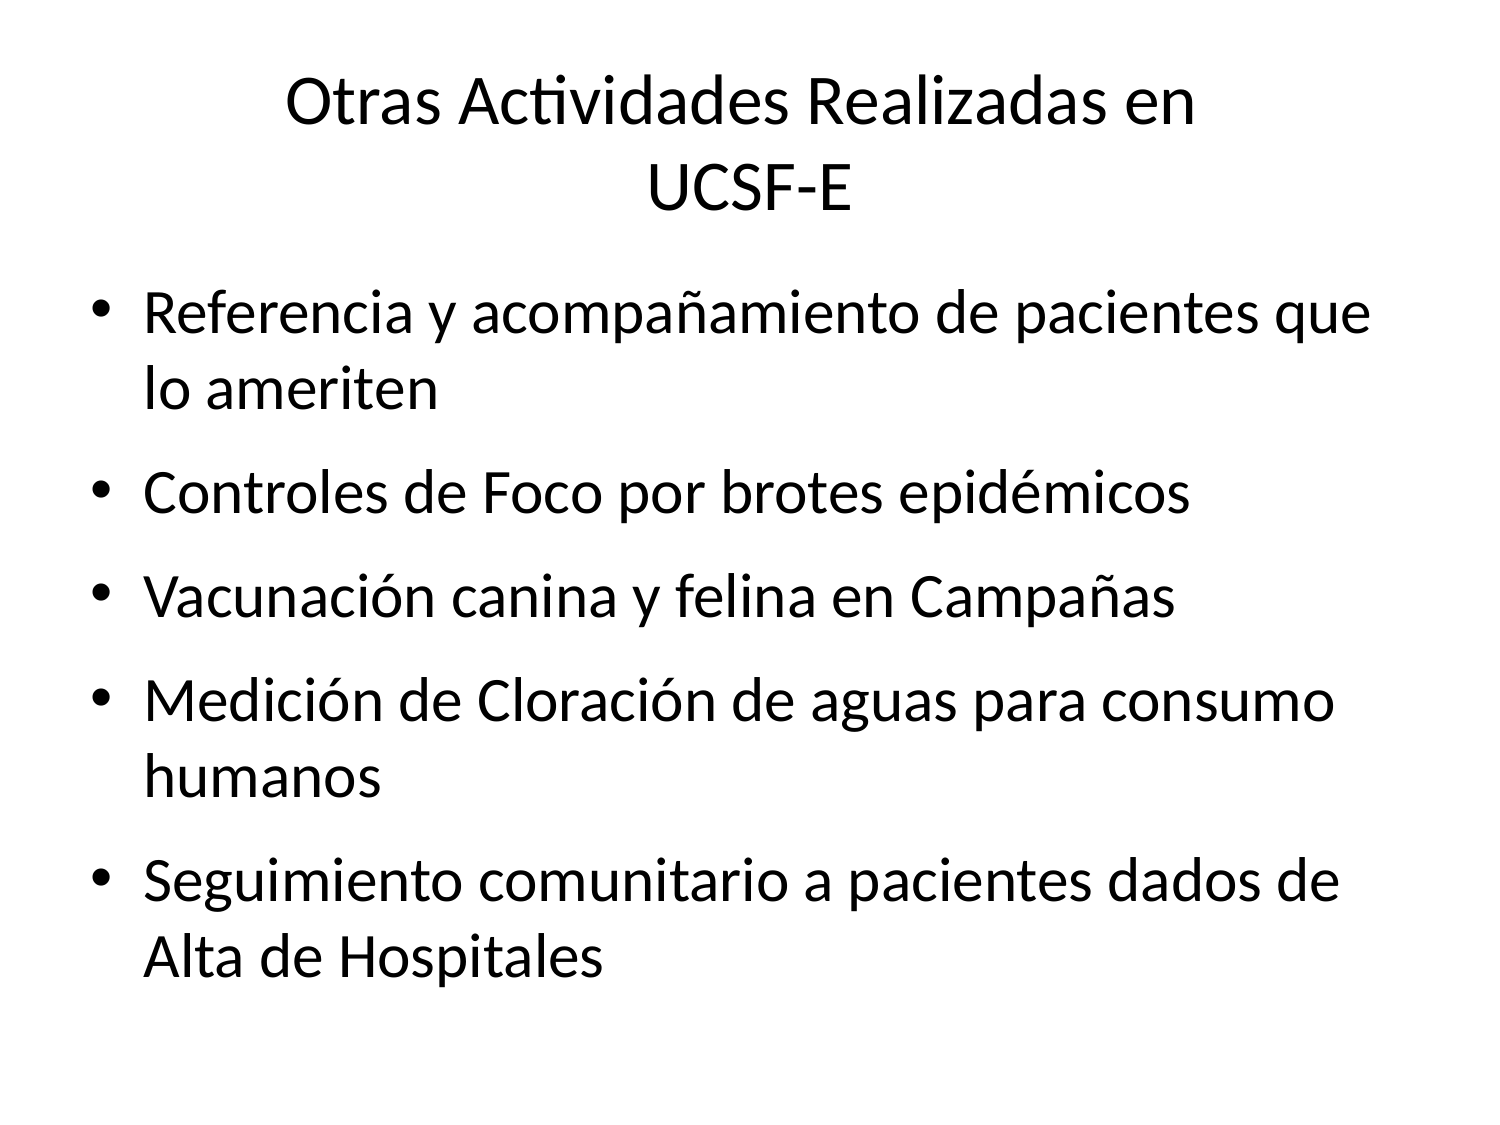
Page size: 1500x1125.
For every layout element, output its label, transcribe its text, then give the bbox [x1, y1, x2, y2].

list Referencia y acompañamiento de pacientes que lo ameriten Controles de Foco por brotes epidémicos Vacunación canina y felina en Campañas Medición de Cloración de aguas para consumo humanos Seguimiento comunitario a pacientes dados de Alta de Hospitales [75, 262, 1425, 1005]
title Otras Actividades Realizadas en UCSF-E [75, 45, 1425, 233]
